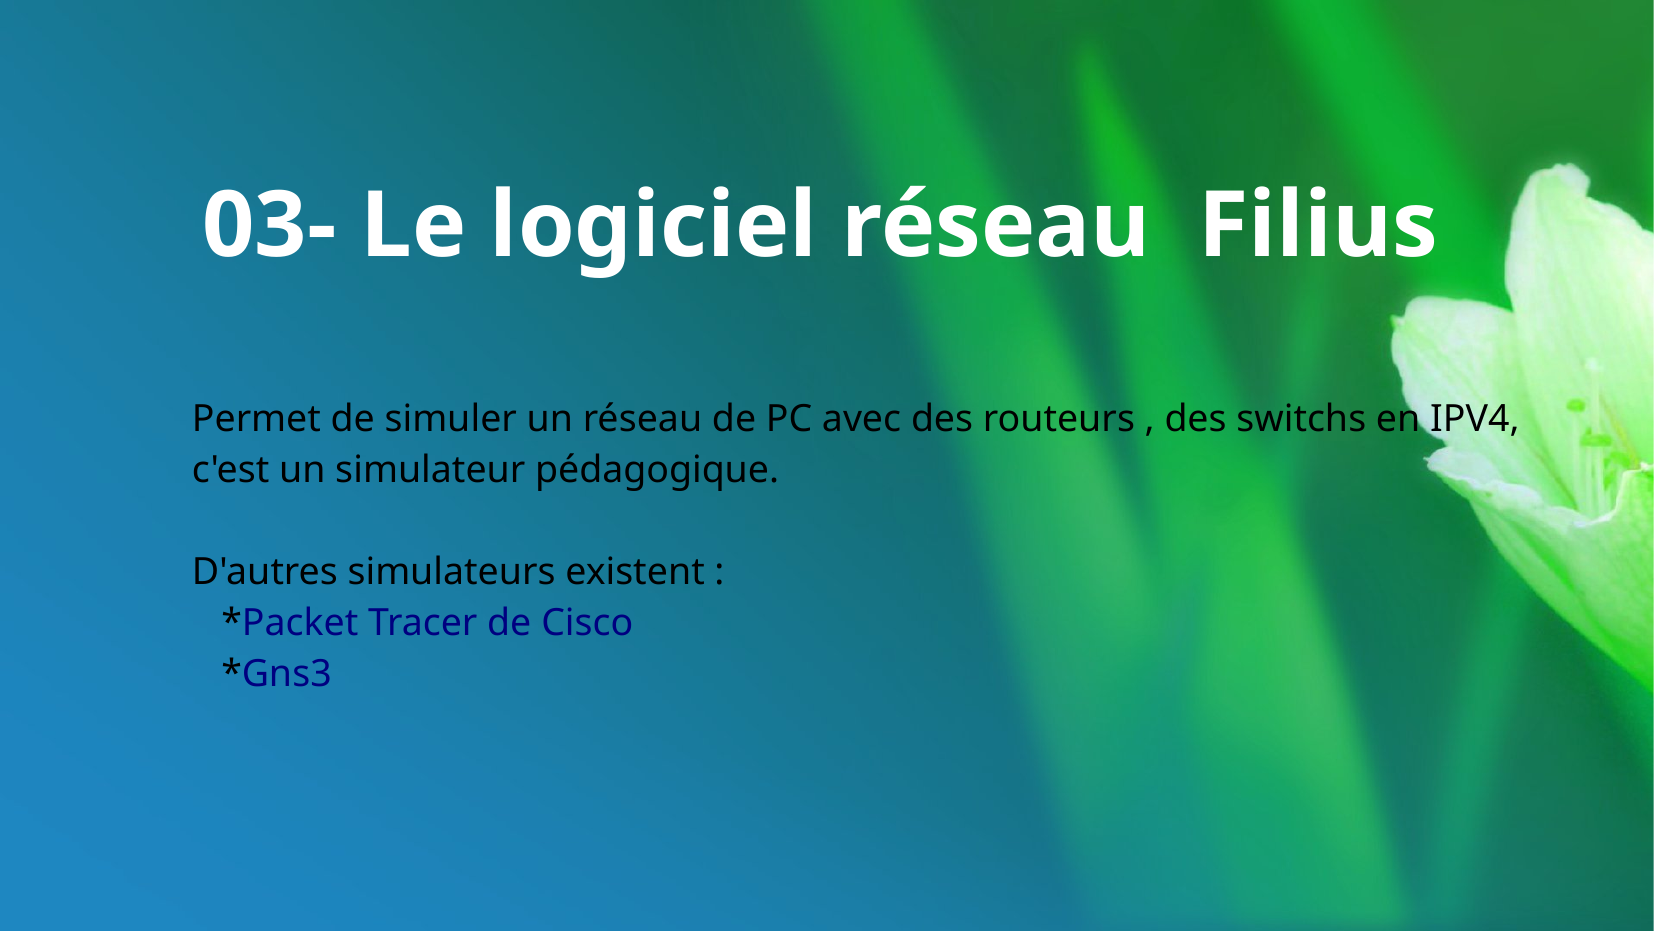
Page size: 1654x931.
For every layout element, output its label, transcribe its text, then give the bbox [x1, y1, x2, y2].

text_box Permet de simuler un réseau de PC avec des routeurs , des switchs en IPV4, c'est un simulateur pédagogique. D'autres simulateurs existent : *Packet Tracer de Cisco *Gns3 [177, 383, 1565, 705]
title 03- Le logiciel réseau Filius [88, 147, 1577, 296]
picture [0, 0, 1654, 931]
